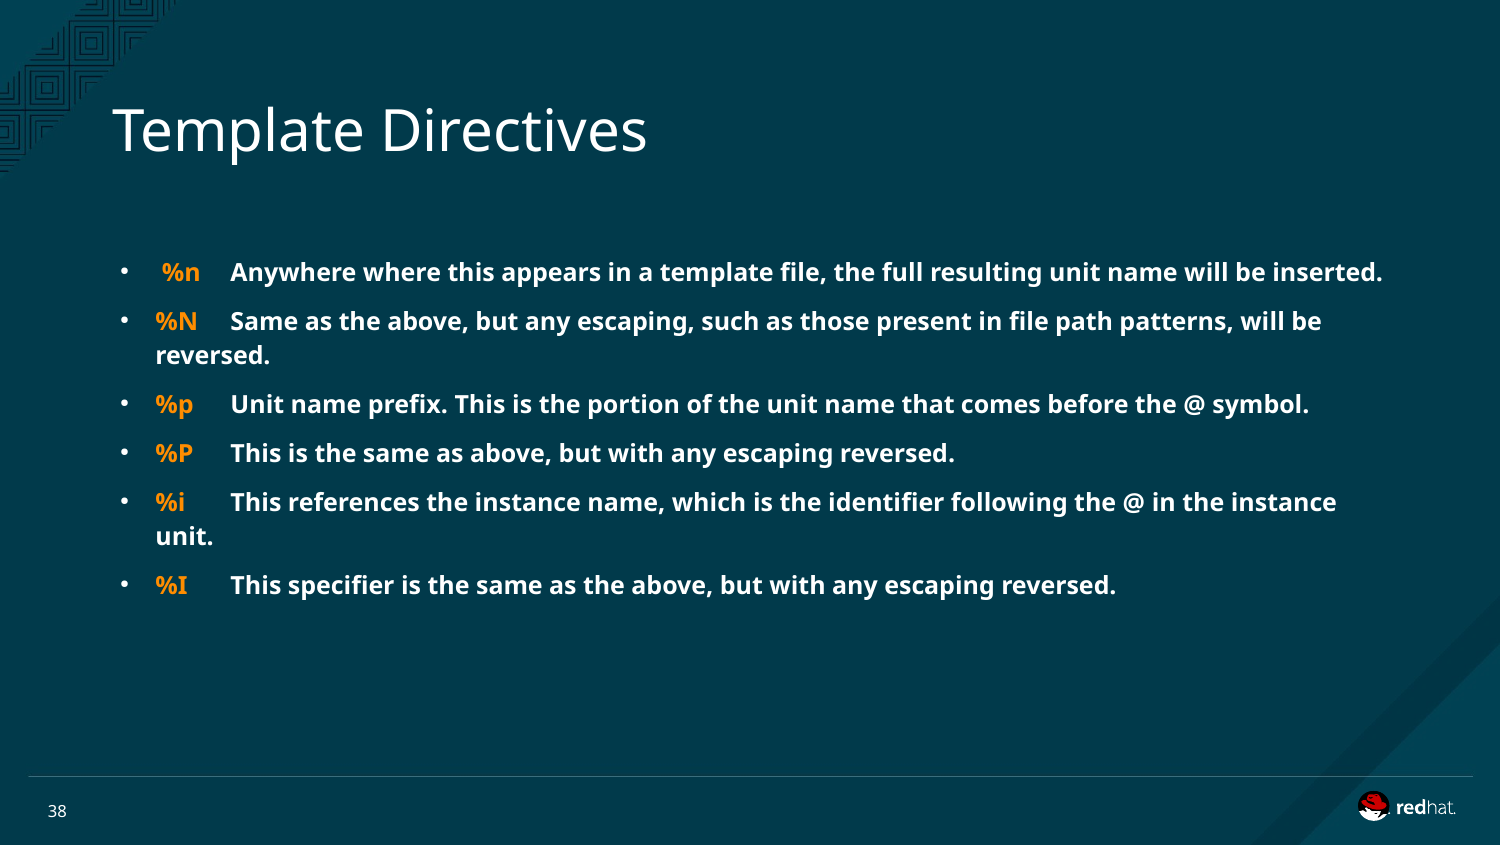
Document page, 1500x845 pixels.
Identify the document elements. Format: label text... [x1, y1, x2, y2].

title Template Directives [112, 0, 1388, 169]
picture [99, 38, 103, 49]
text_box %n Anywhere where this appears in a template file, the full resulting unit name will be inserted. %N Same as the above, but any escaping, such as those present in file path patterns, will be reversed. %p Unit name prefix. This is the portion of the unit name that comes before the @ symbol. %P This is the same as above, but with any escaping reversed. %i This references the instance name, which is the identifier following the @ in the instance unit. %I This specifier is the same as the above, but with any escaping reversed. [120, 255, 1396, 766]
